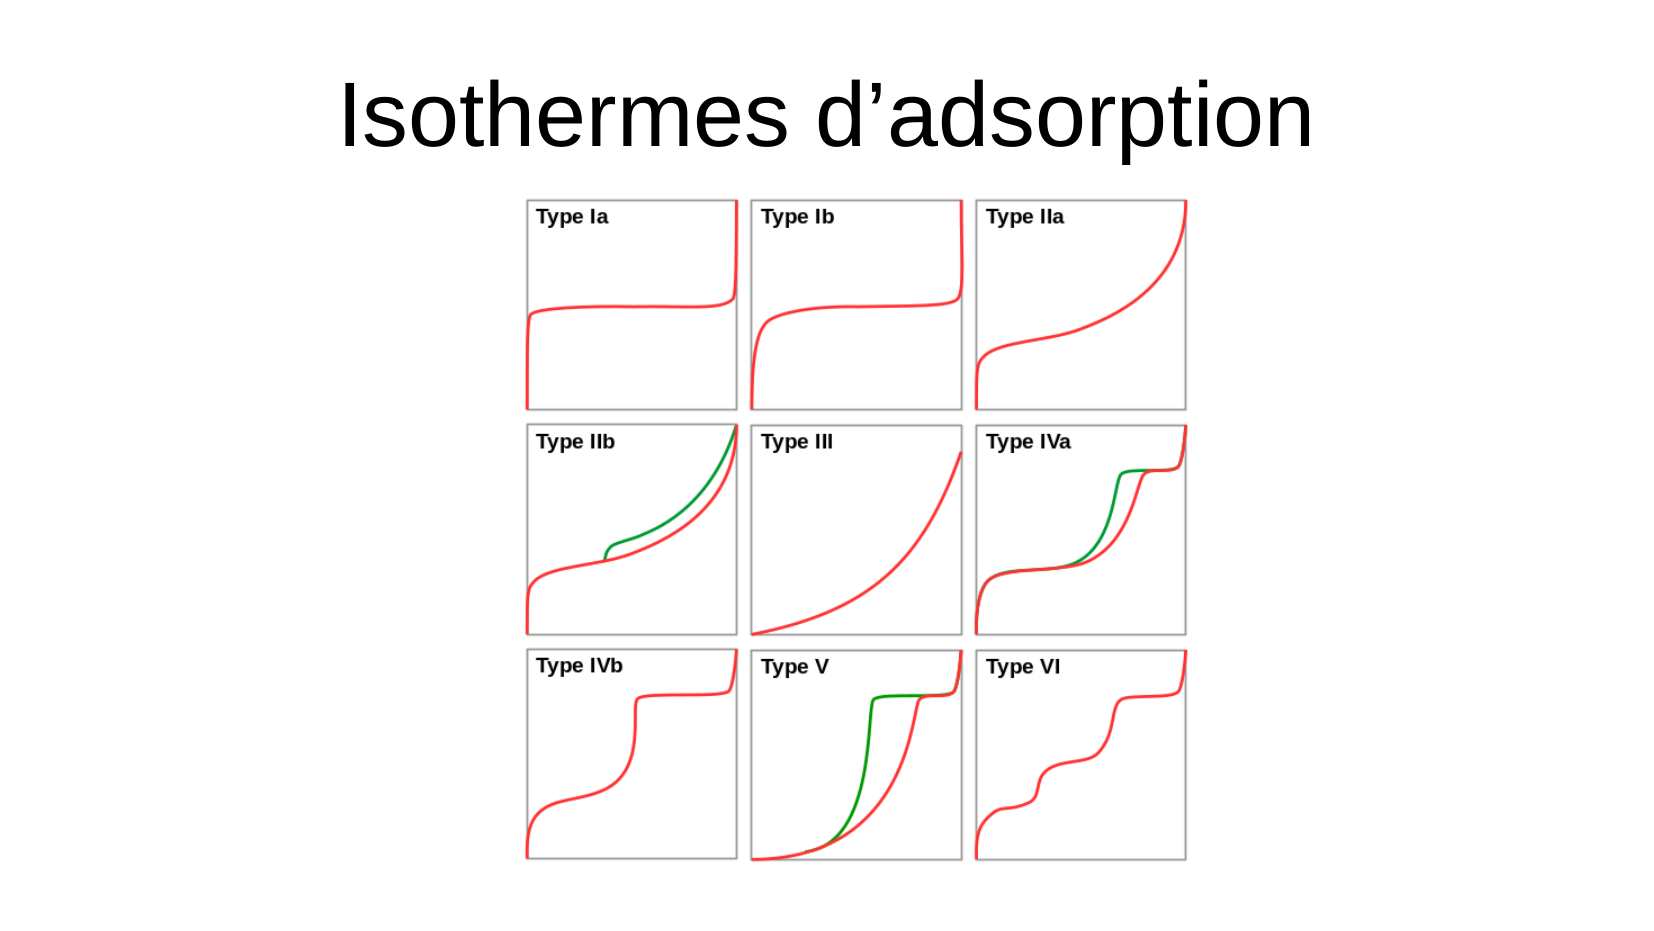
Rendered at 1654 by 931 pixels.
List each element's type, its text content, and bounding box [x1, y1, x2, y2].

title Isothermes d’adsorption [82, 37, 1571, 193]
picture [519, 192, 1193, 866]
